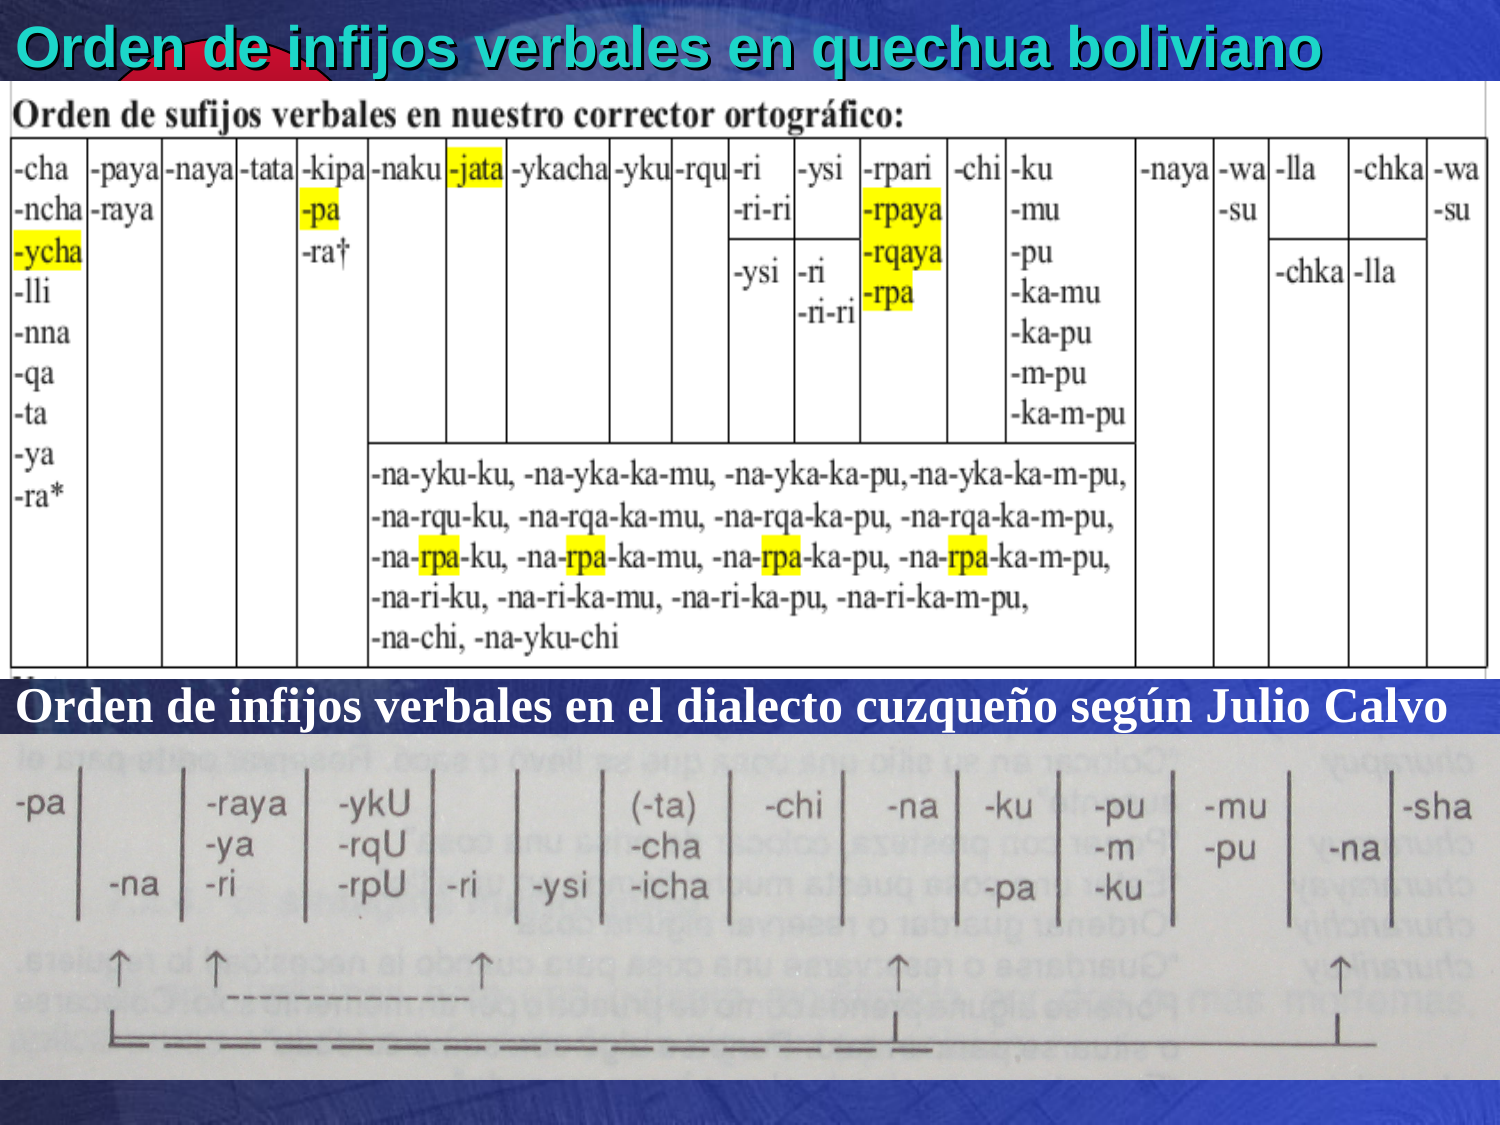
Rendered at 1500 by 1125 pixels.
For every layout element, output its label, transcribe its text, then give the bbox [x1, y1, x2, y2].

text_box Orden de infijos verbales en el dialecto cuzqueño según Julio Calvo [0, 679, 1500, 734]
picture [0, 0, 1500, 679]
title Orden de infijos verbales en quechua boliviano [15, 0, 1500, 81]
picture [0, 734, 1500, 1125]
